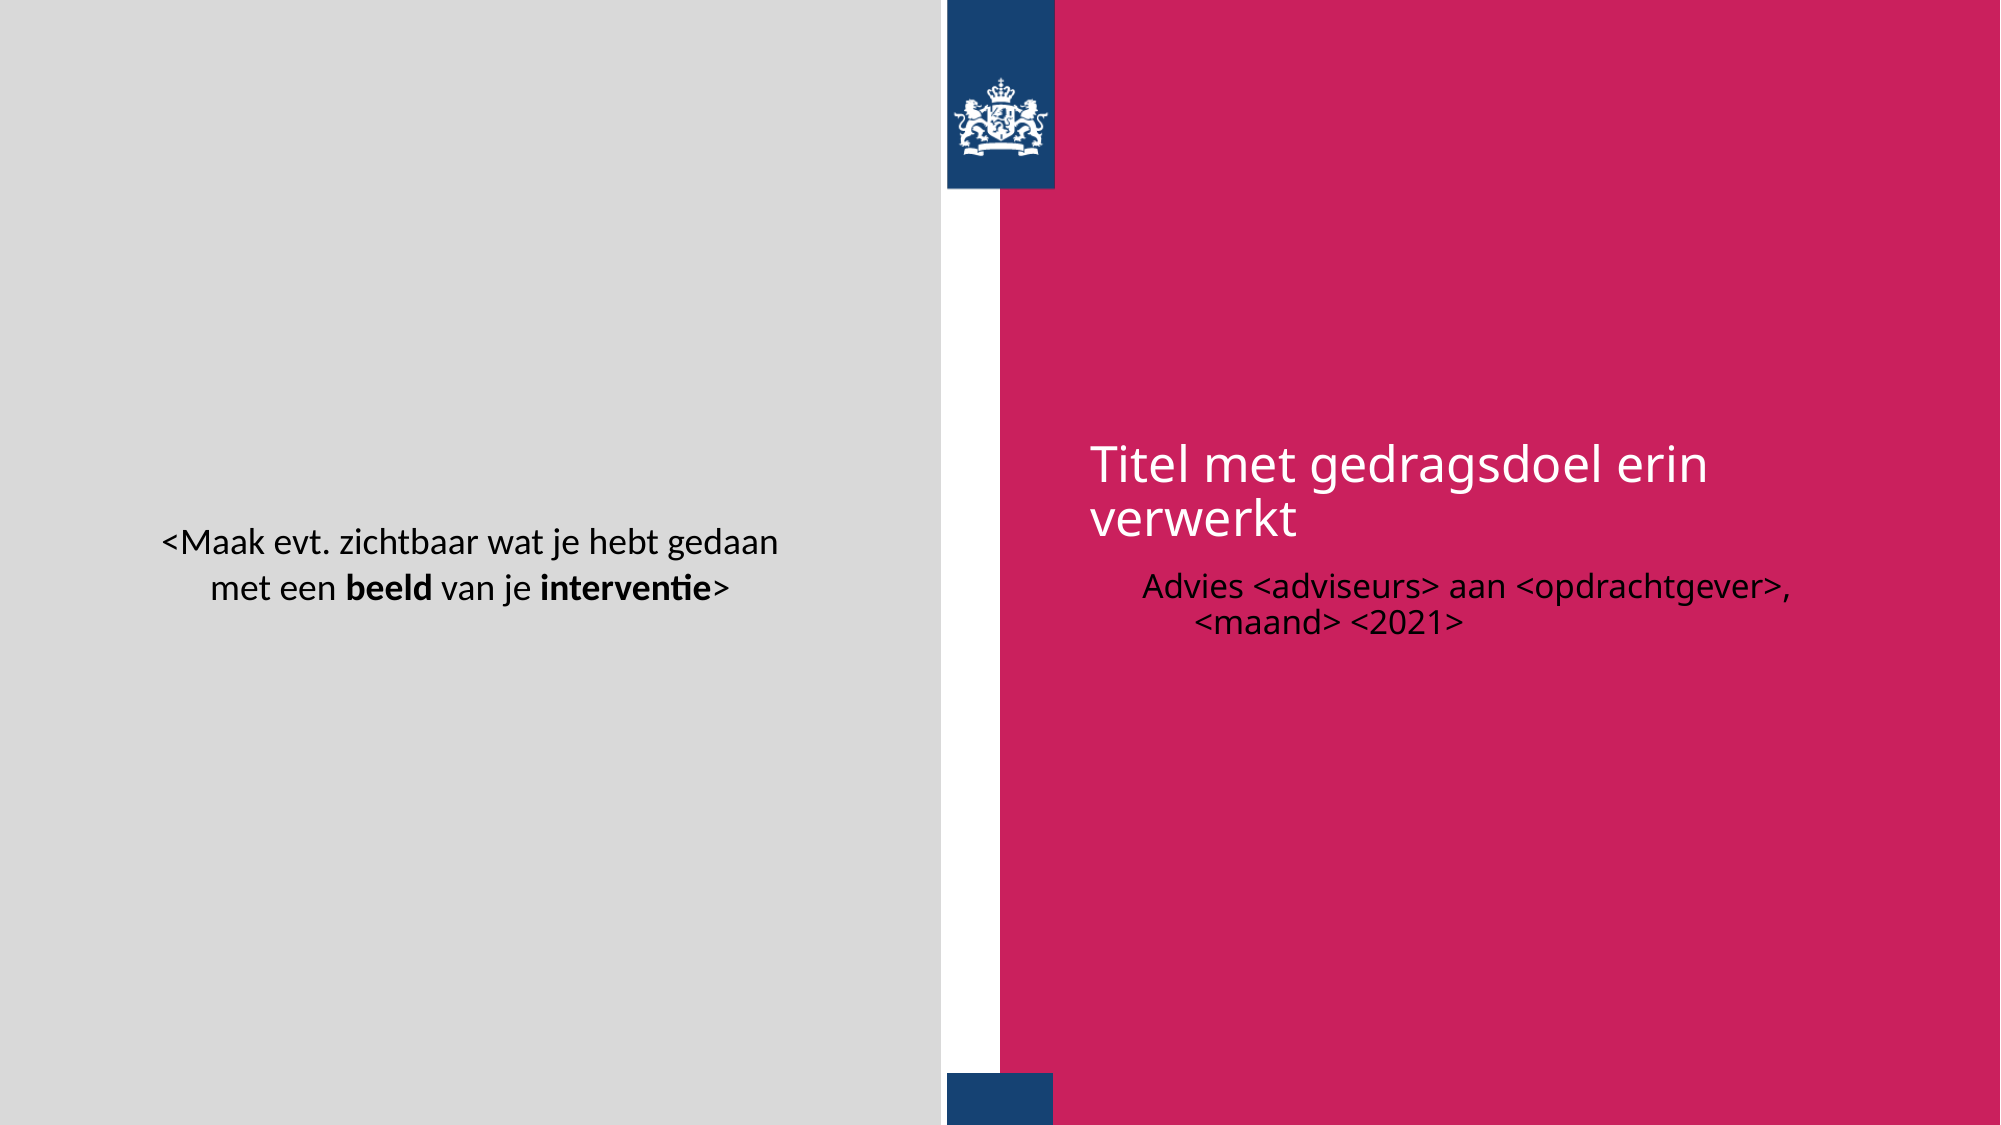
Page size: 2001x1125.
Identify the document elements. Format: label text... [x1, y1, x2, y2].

subtitle Advies <adviseurs> aan <opdrachtgever>, <maand> <2021> [1075, 563, 1897, 957]
text_box <Maak evt. zichtbaar wat je hebt gedaan met een beeld van je interventie> [0, 0, 941, 1125]
title Titel met gedragsdoel erin verwerkt [1075, 332, 1897, 563]
